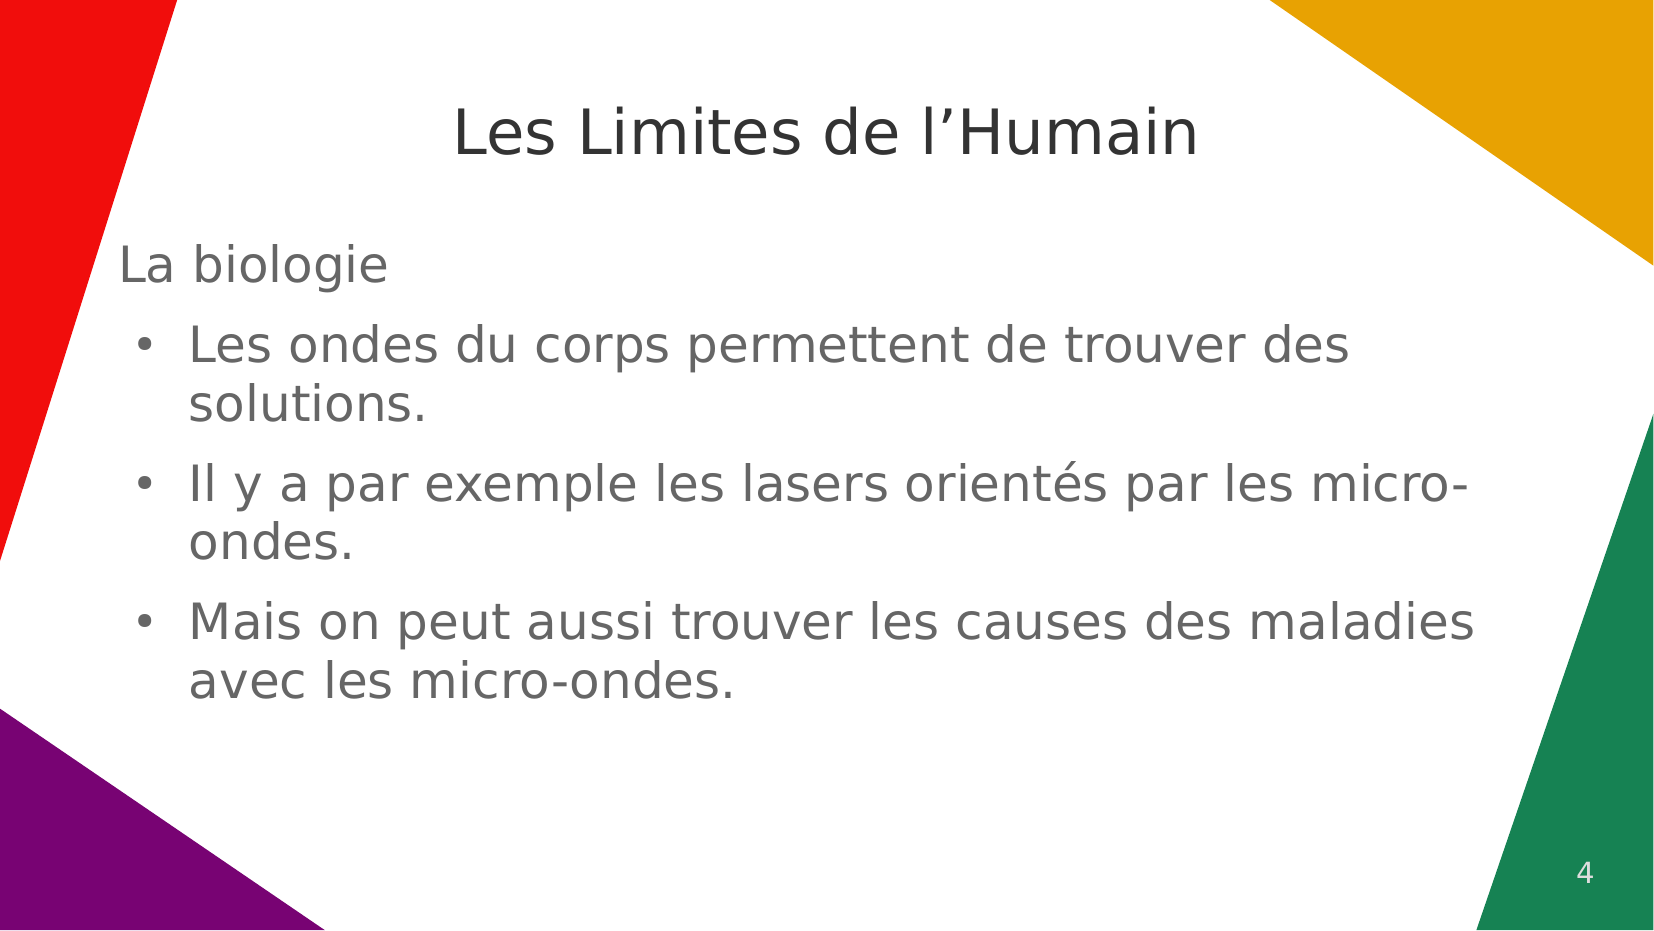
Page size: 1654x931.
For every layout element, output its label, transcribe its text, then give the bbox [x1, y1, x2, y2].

title Les Limites de l’Humain [118, 59, 1536, 207]
list La biologie Les ondes du corps permettent de trouver des solutions. Il y a par exemple les lasers orientés par les micro-ondes. Mais on peut aussi trouver les causes des maladies avec les micro-ondes. [118, 236, 1536, 827]
